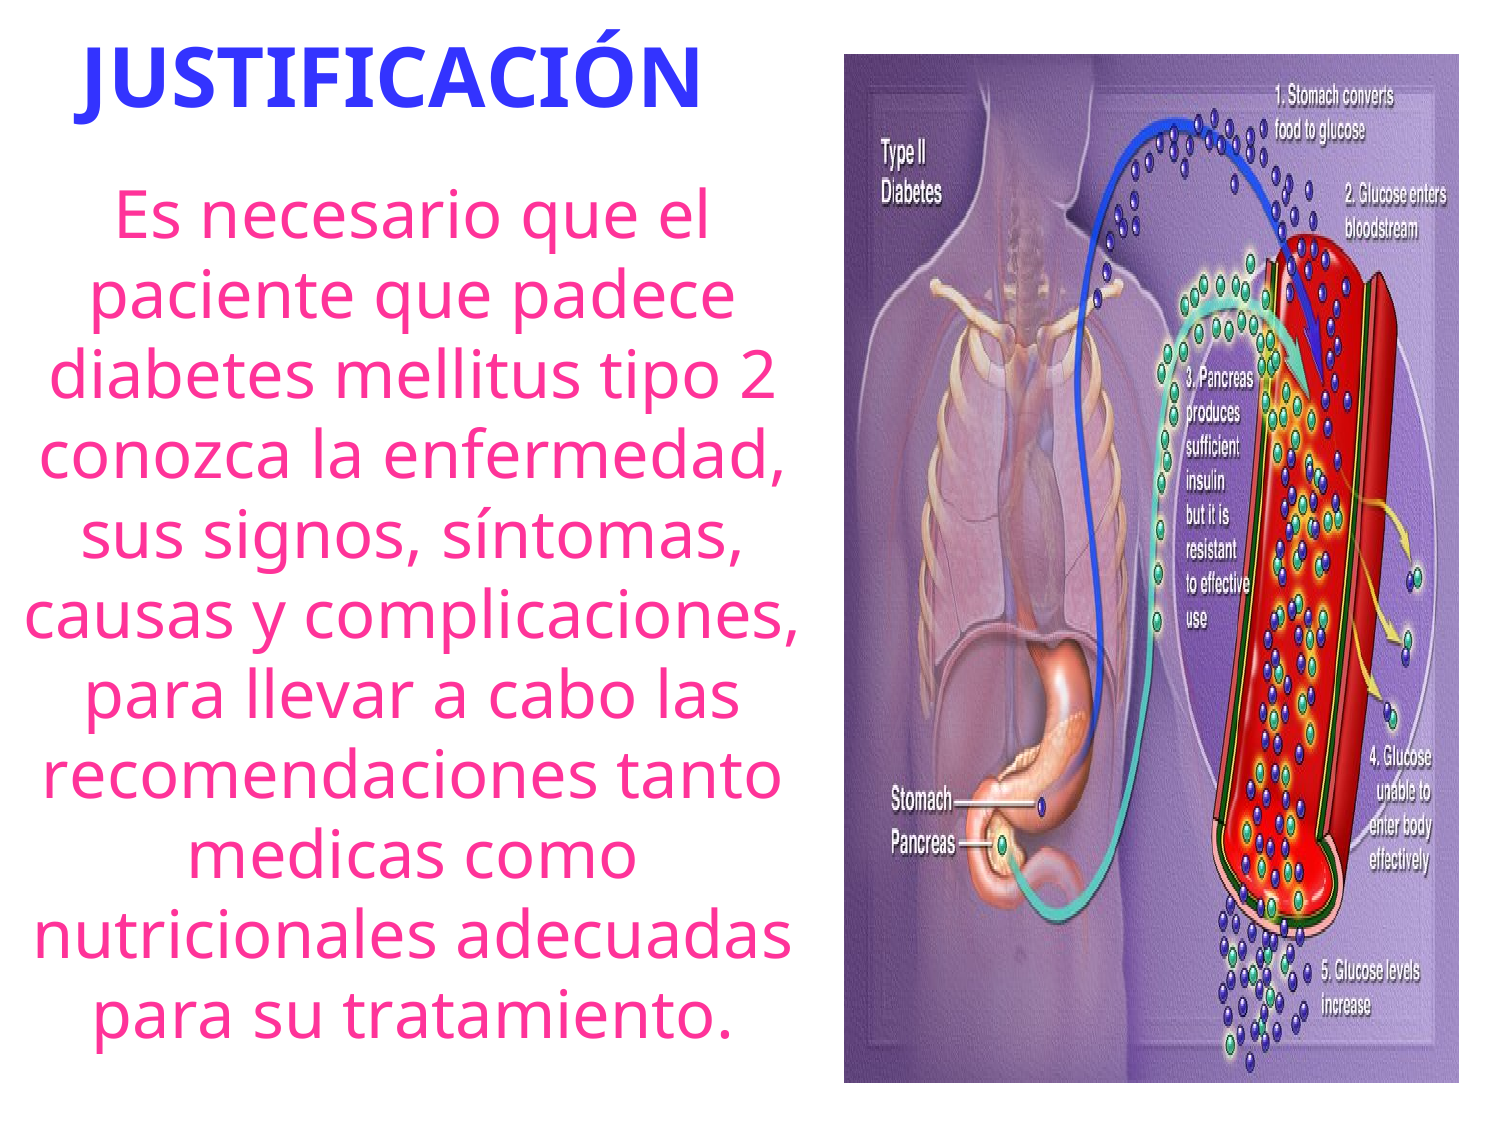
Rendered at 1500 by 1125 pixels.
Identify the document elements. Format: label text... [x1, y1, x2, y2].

title Es necesario que el paciente que padece diabetes mellitus tipo 2 conozca la enfermedad, sus signos, síntomas, causas y complicaciones, para llevar a cabo las recomendaciones tanto medicas como nutricionales adecuadas para su tratamiento. [0, 106, 845, 1118]
picture [844, 54, 1459, 1083]
text_box JUSTIFICACIÓN [66, 16, 721, 133]
